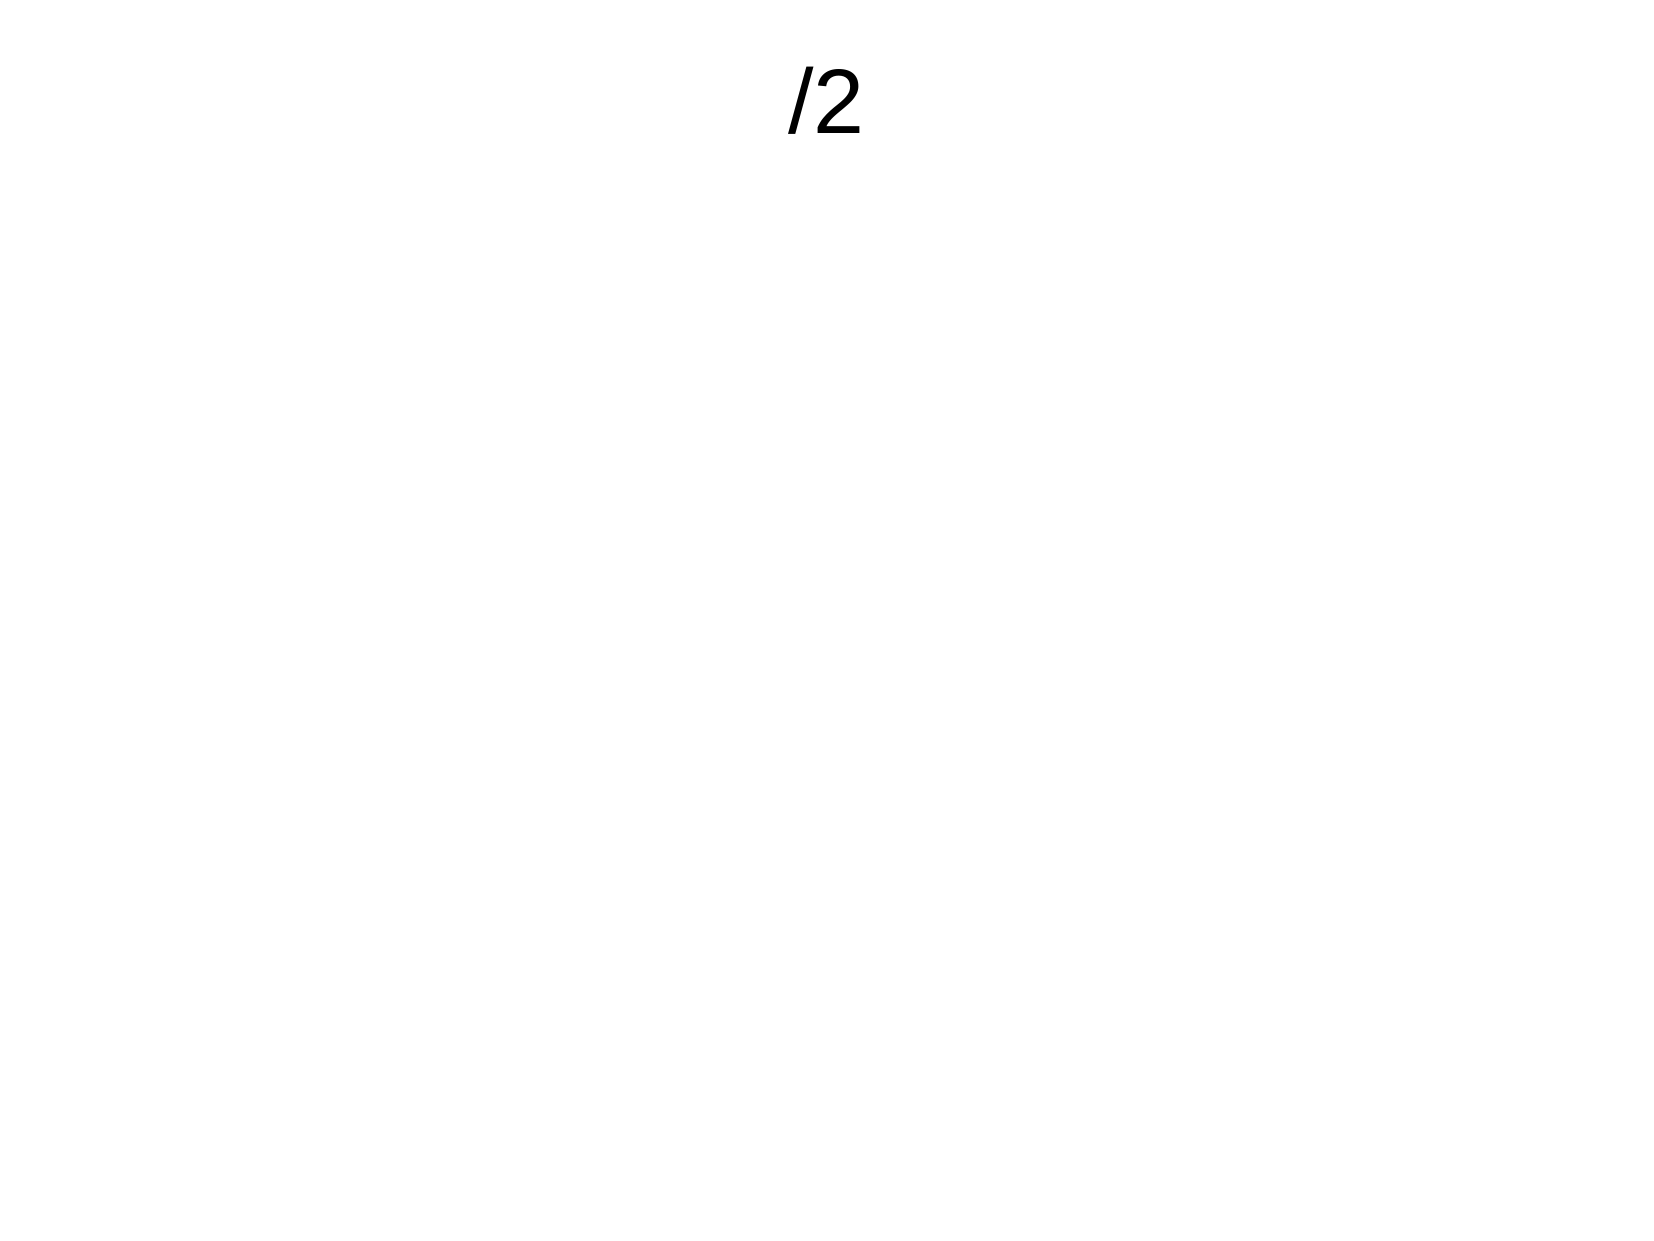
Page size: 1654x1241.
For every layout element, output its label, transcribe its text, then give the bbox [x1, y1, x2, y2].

title /2 [82, 50, 1571, 256]
